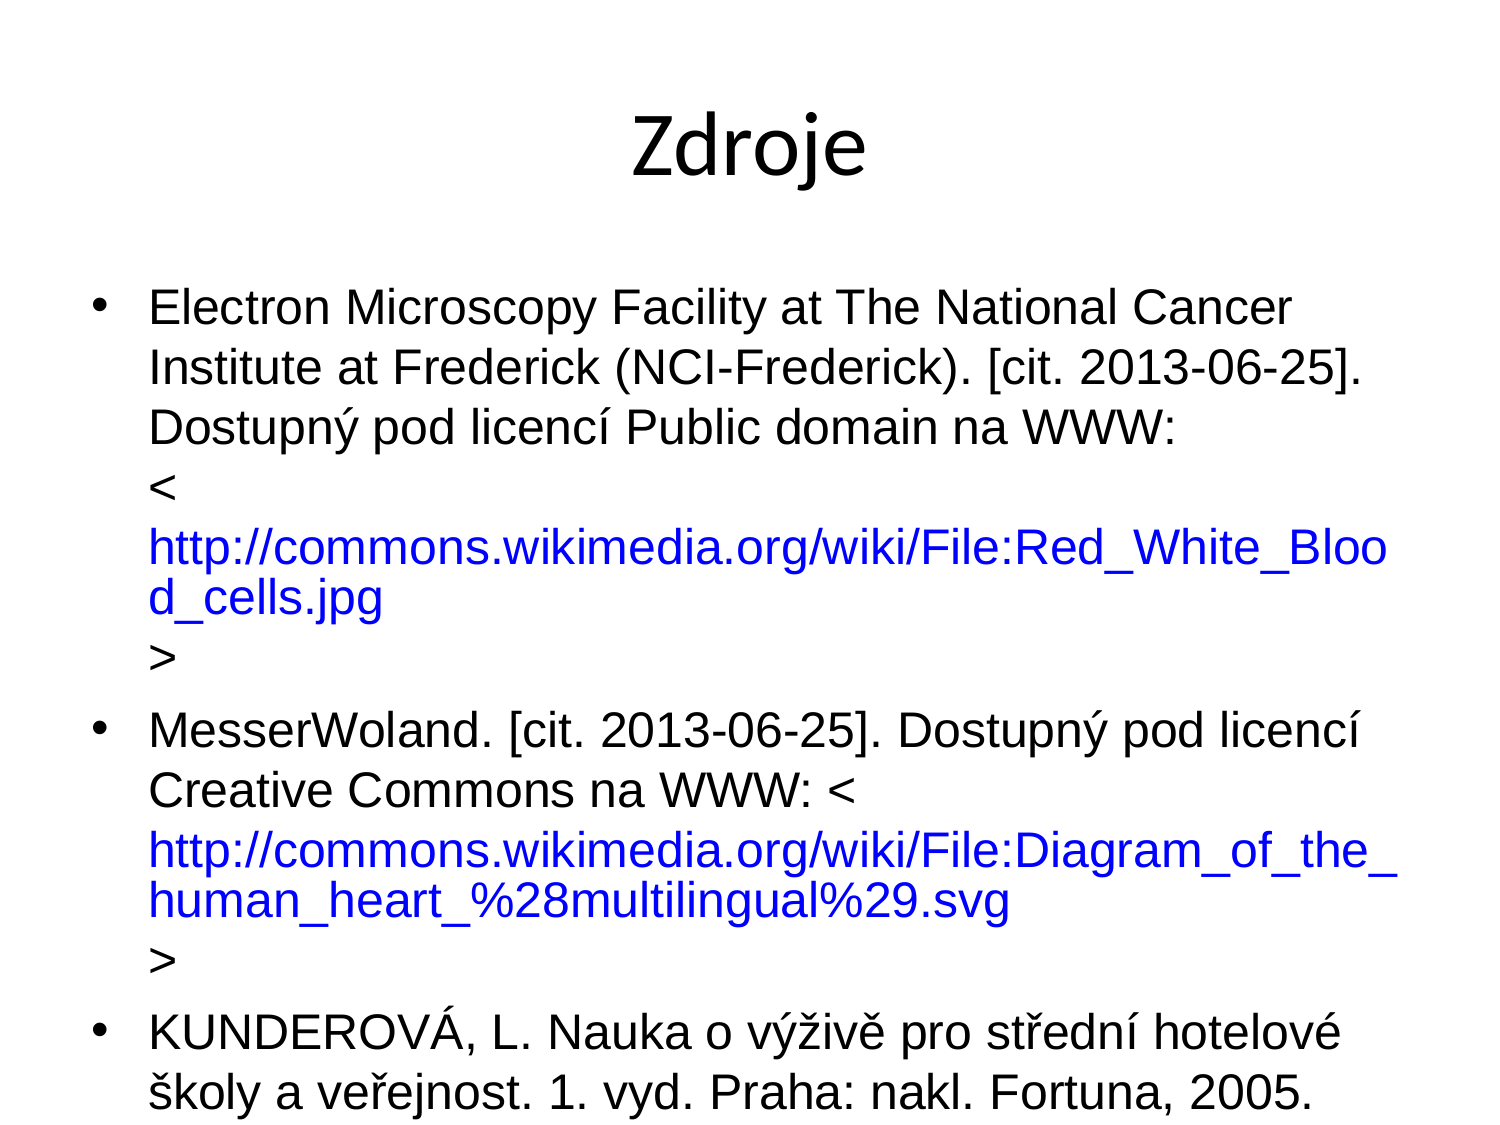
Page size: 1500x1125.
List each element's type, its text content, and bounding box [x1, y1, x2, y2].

title Zdroje [75, 45, 1426, 233]
list Electron Microscopy Facility at The National Cancer Institute at Frederick (NCI-Frederick). [cit. 2013-06-25]. Dostupný pod licencí Public domain na WWW: <http://commons.wikimedia.org/wiki/File:Red_White_Blood_cells.jpg> MesserWoland. [cit. 2013-06-25]. Dostupný pod licencí Creative Commons na WWW: <http://commons.wikimedia.org/wiki/File:Diagram_of_the_human_heart_%28multilingual%29.svg> KUNDEROVÁ, L. Nauka o výživě pro střední hotelové školy a veřejnost. 1. vyd. Praha: nakl. Fortuna, 2005. 184 s. ISBN 80-7168-926-2. str. 26–37. [76, 267, 1427, 1088]
